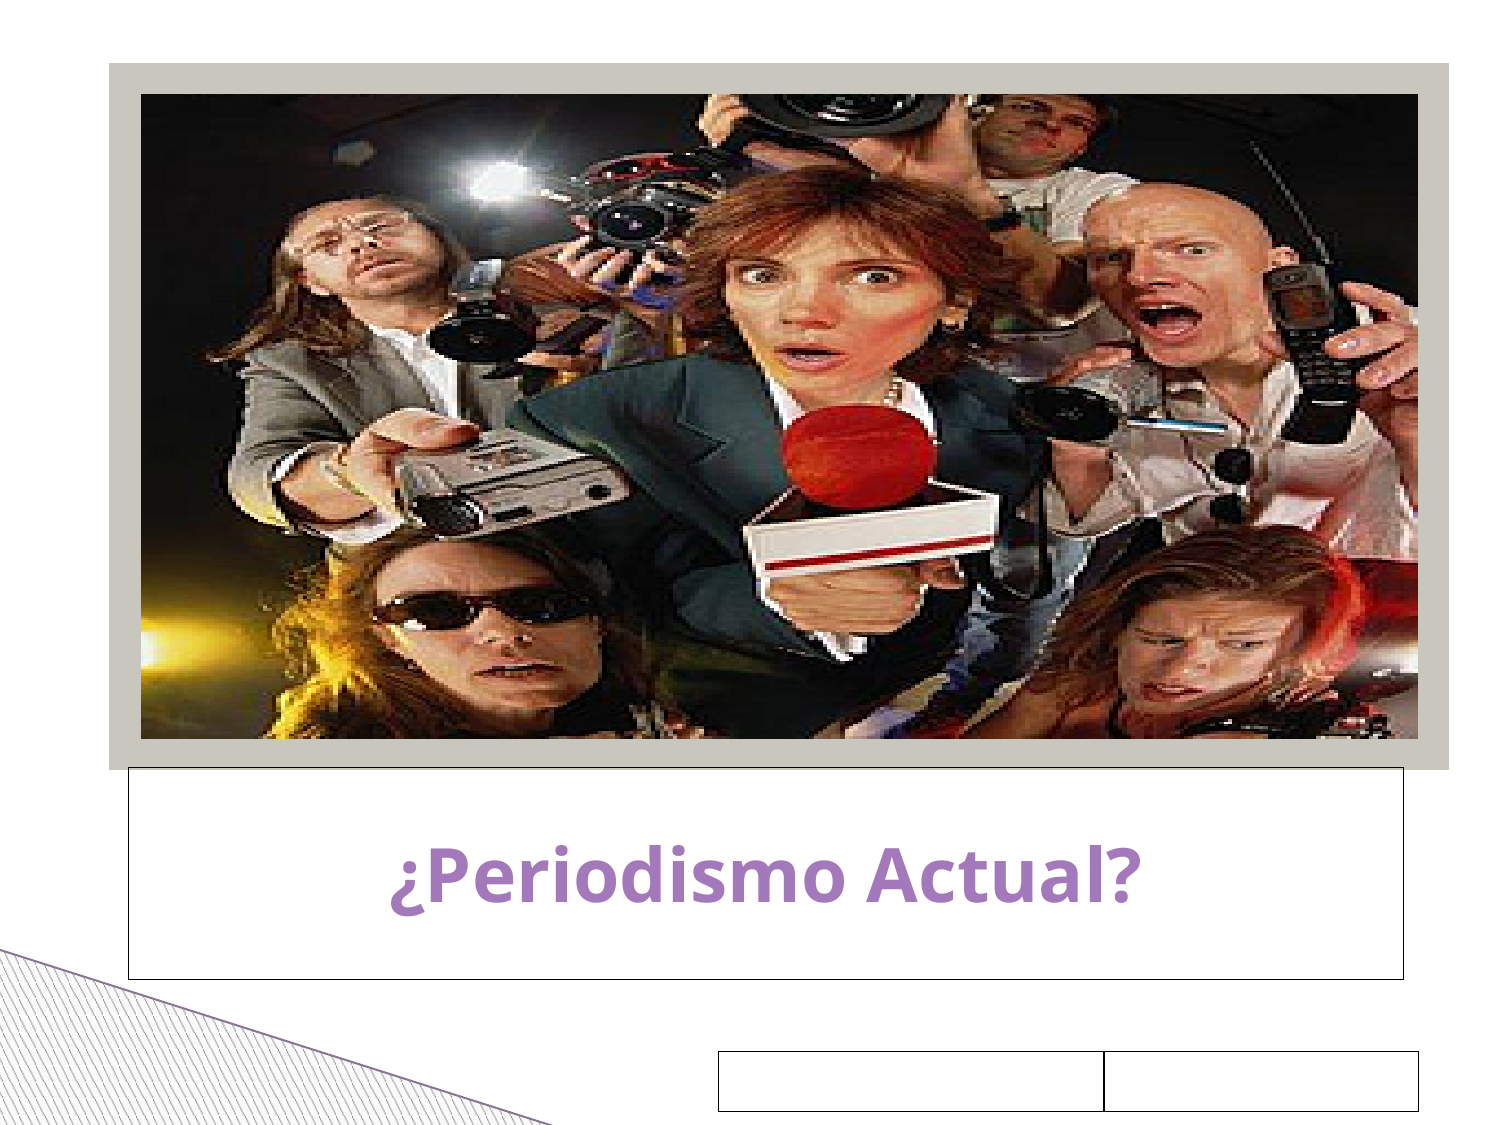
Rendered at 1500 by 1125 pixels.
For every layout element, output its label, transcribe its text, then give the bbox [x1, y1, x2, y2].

picture [140, 93, 1418, 739]
picture [0, 952, 543, 1125]
title ¿Periodismo Actual? [128, 767, 1404, 980]
